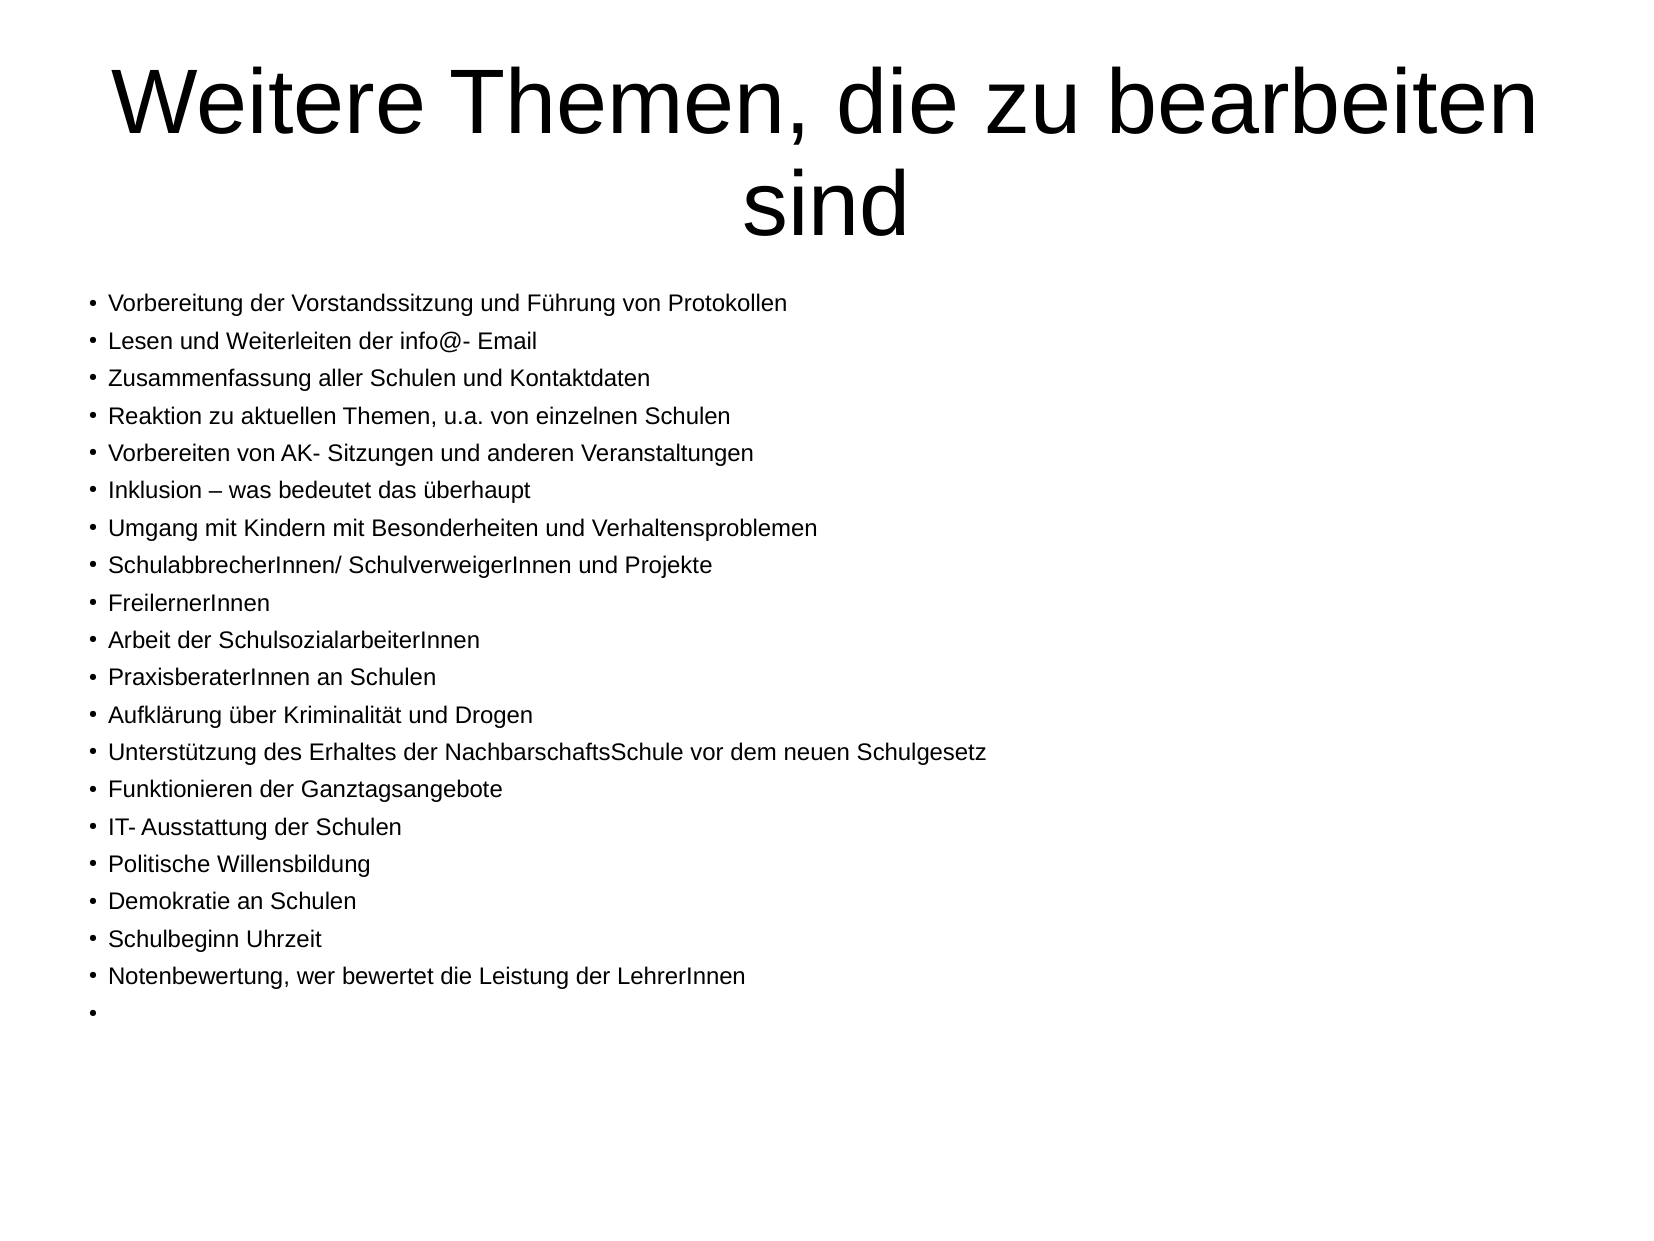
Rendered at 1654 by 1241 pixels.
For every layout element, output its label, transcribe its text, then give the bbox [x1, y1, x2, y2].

list Vorbereitung der Vorstandssitzung und Führung von Protokollen Lesen und Weiterleiten der info@- Email Zusammenfassung aller Schulen und Kontaktdaten Reaktion zu aktuellen Themen, u.a. von einzelnen Schulen Vorbereiten von AK- Sitzungen und anderen Veranstaltungen Inklusion – was bedeutet das überhaupt Umgang mit Kindern mit Besonderheiten und Verhaltensproblemen SchulabbrecherInnen/ SchulverweigerInnen und Projekte FreilernerInnen Arbeit der SchulsozialarbeiterInnen PraxisberaterInnen an Schulen Aufklärung über Kriminalität und Drogen Unterstützung des Erhaltes der NachbarschaftsSchule vor dem neuen Schulgesetz Funktionieren der Ganztagsangebote IT- Ausstattung der Schulen Politische Willensbildung Demokratie an Schulen Schulbeginn Uhrzeit Notenbewertung, wer bewertet die Leistung der LehrerInnen [82, 290, 1538, 1010]
title Weitere Themen, die zu bearbeiten sind [82, 49, 1571, 257]
